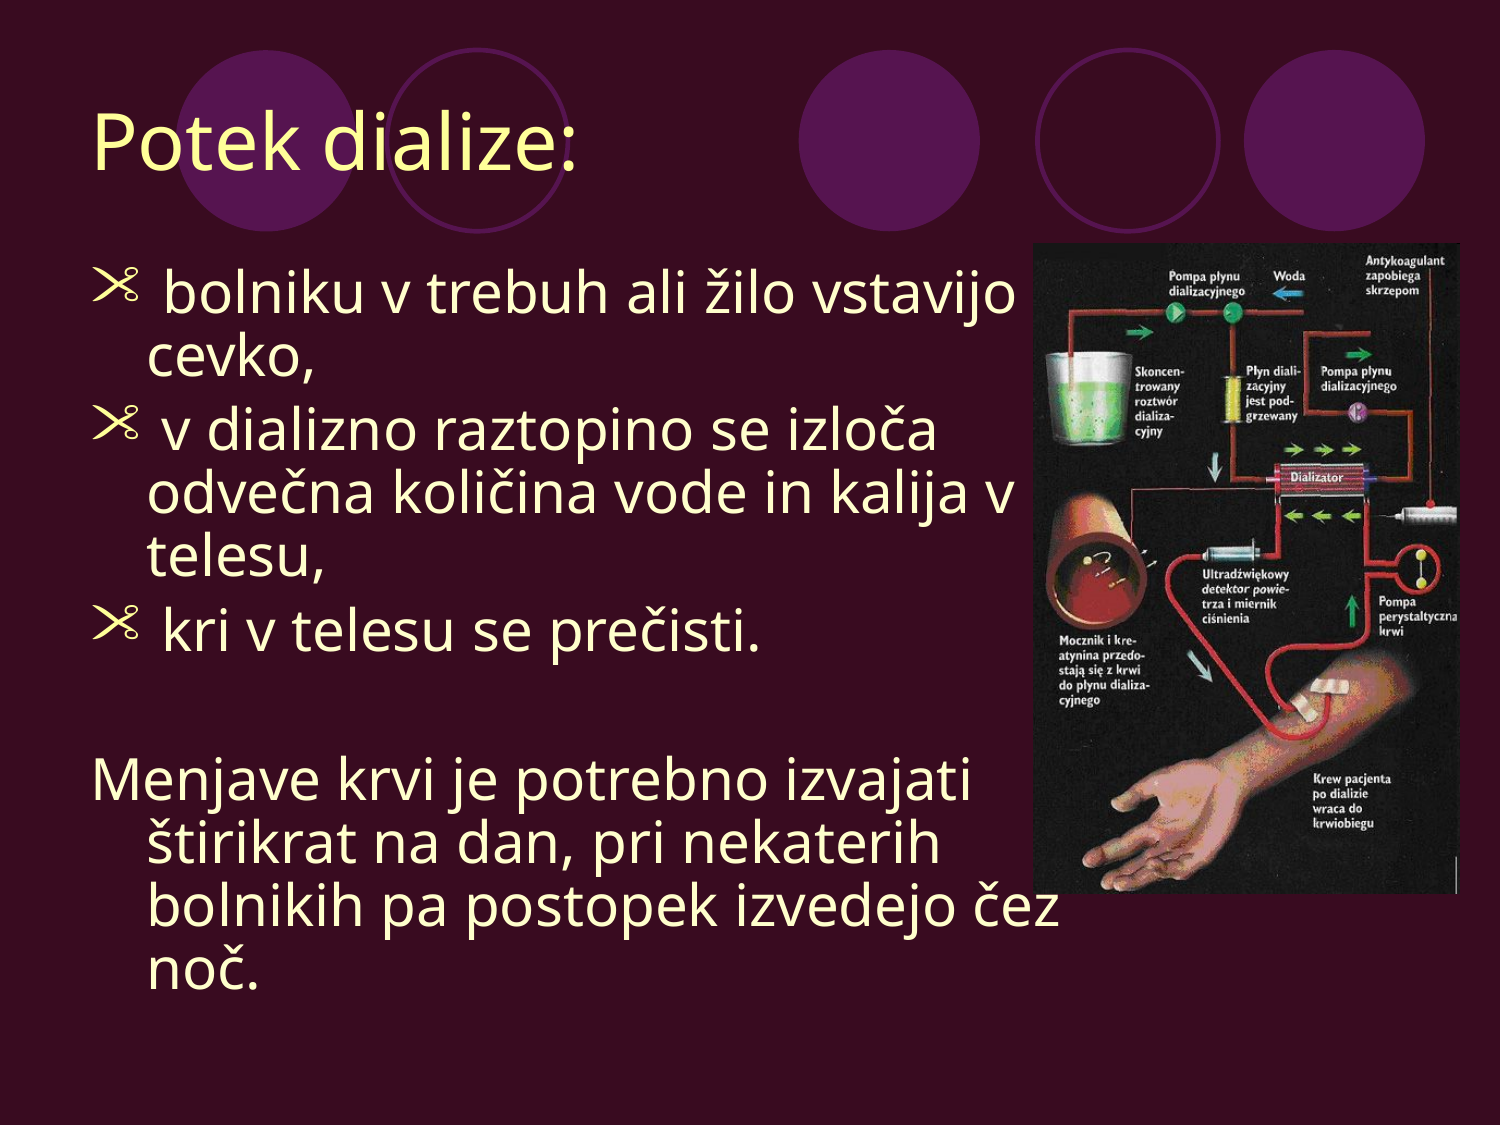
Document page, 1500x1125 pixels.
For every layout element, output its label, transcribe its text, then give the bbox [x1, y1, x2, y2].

picture [1033, 243, 1460, 894]
title Potek dialize: [75, 45, 1425, 233]
list bolniku v trebuh ali žilo vstavijo cevko, v dializno raztopino se izloča odvečna količina vode in kalija v telesu, kri v telesu se prečisti. Menjave krvi je potrebno izvajati štirikrat na dan, pri nekaterih bolnikih pa postopek izvedejo čez noč. [75, 255, 1093, 1047]
